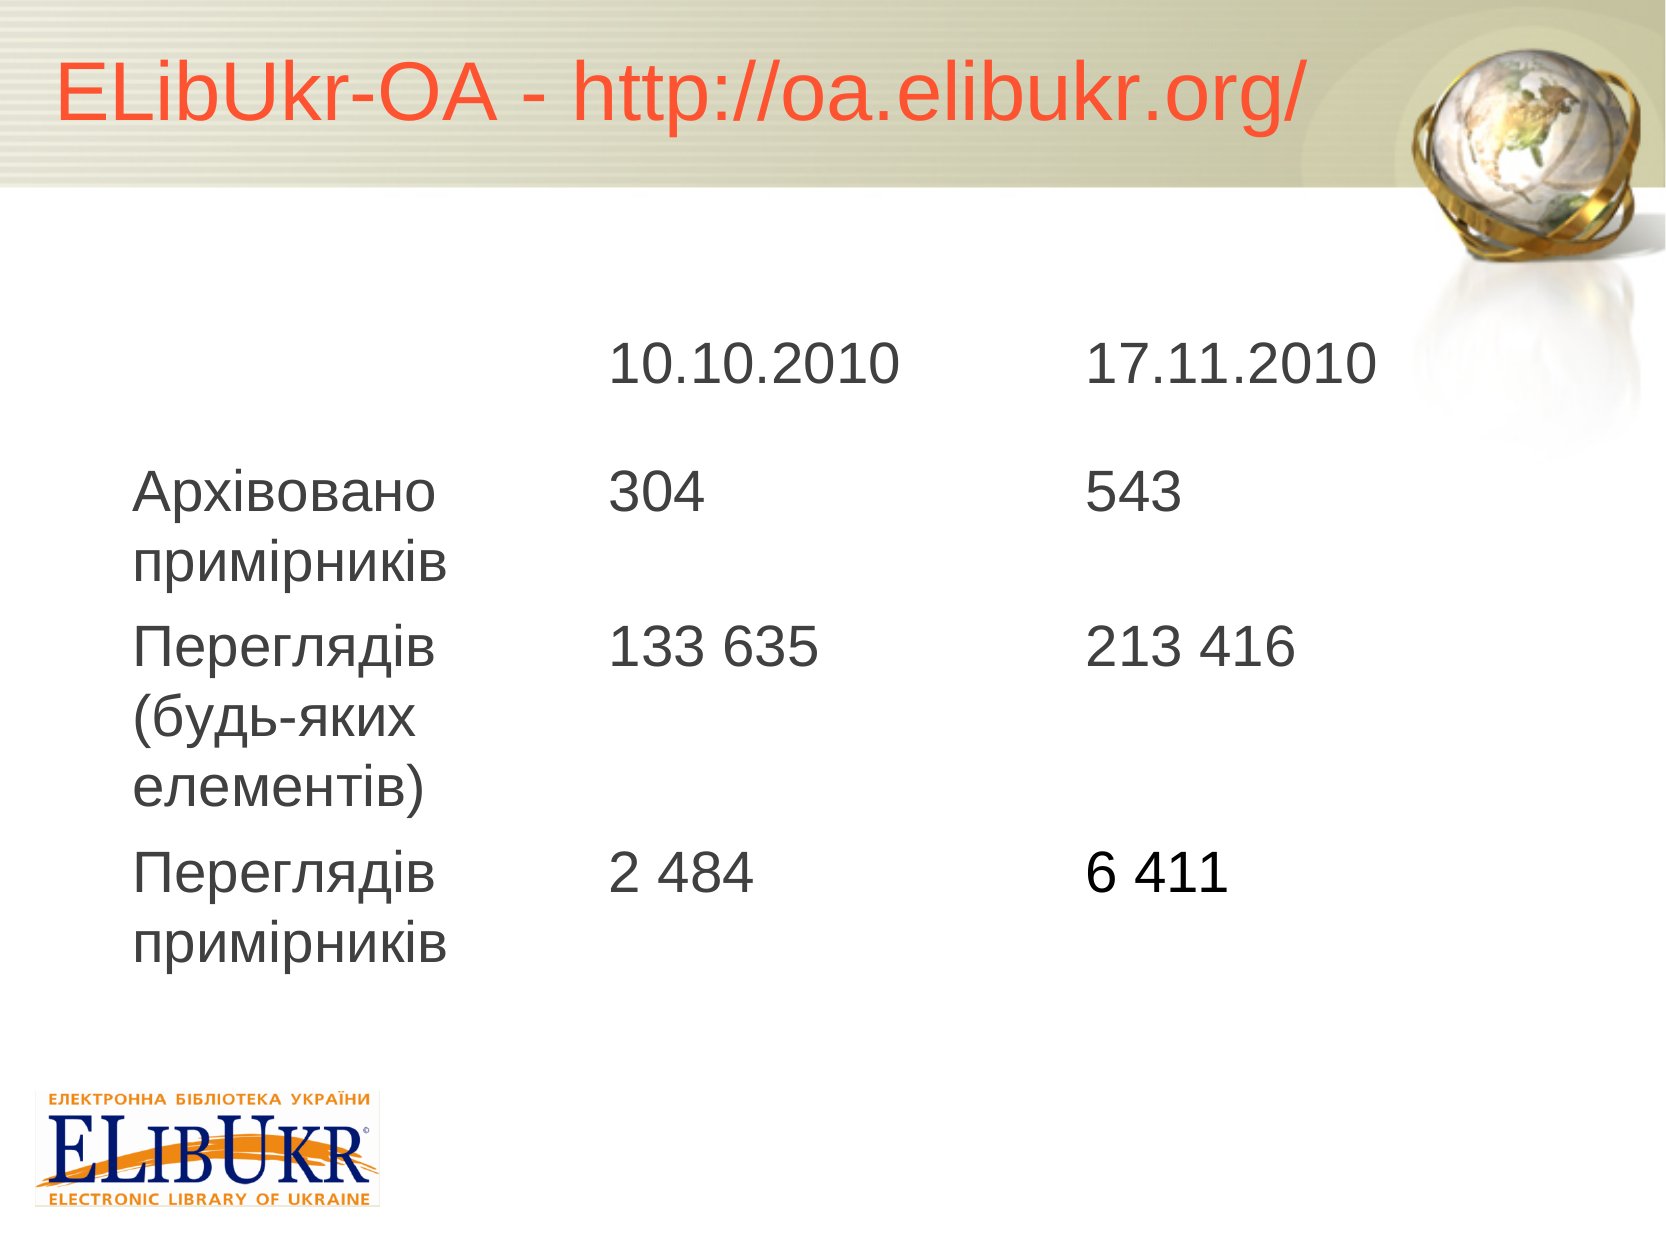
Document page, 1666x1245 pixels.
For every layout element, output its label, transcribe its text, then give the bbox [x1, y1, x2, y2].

table_cell Архівовано примірників [118, 445, 594, 601]
table_cell 304 [594, 445, 1071, 601]
table_header 10.10.2010 [594, 318, 1071, 445]
table_cell 6 411 [1071, 826, 1547, 981]
picture [0, 0, 1666, 1245]
table_cell 543 [1071, 445, 1547, 601]
table_cell Переглядів примірників [118, 826, 594, 981]
table_cell 213 416 [1071, 601, 1547, 826]
table_cell 133 635 [594, 601, 1071, 826]
table_cell Переглядів (будь-яких елементів) [118, 601, 594, 826]
table_header 17.11.2010 [1071, 318, 1547, 445]
table_cell 2 484 [594, 826, 1071, 981]
title ELibUkr-OA - http://oa.elibukr.org/ [37, 12, 1388, 163]
table_header [118, 318, 594, 445]
